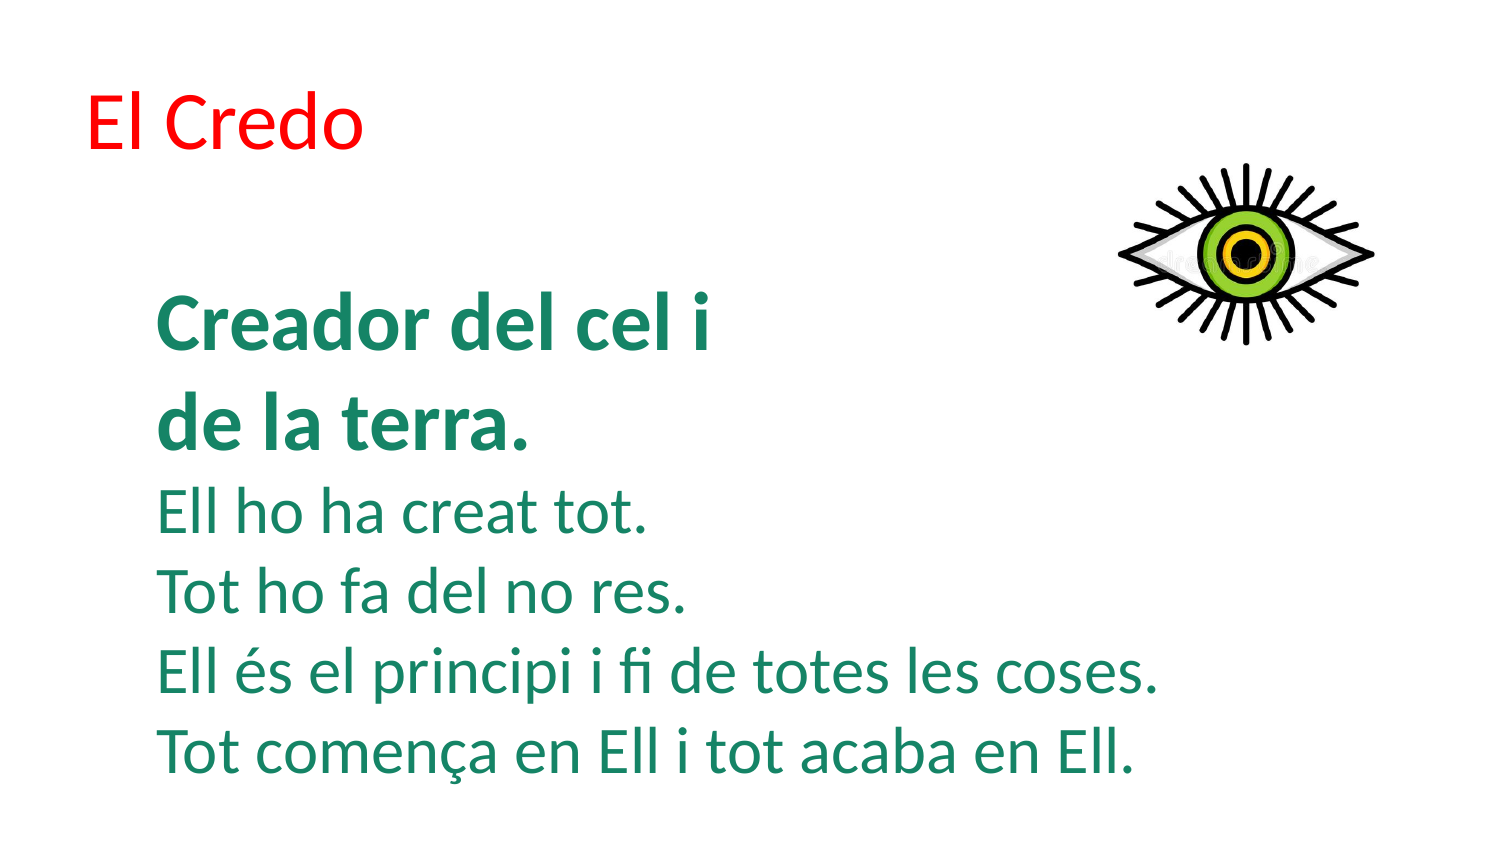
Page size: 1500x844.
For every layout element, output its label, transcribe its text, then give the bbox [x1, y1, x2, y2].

text_box Creador del cel i de la terra. Ell ho ha creat tot. Tot ho fa del no res. Ell és el principi i fi de totes les coses. Tot comença en Ell i tot acaba en Ell. [141, 259, 1465, 795]
picture [1027, 35, 1465, 473]
text_box El Credo [70, 59, 638, 158]
